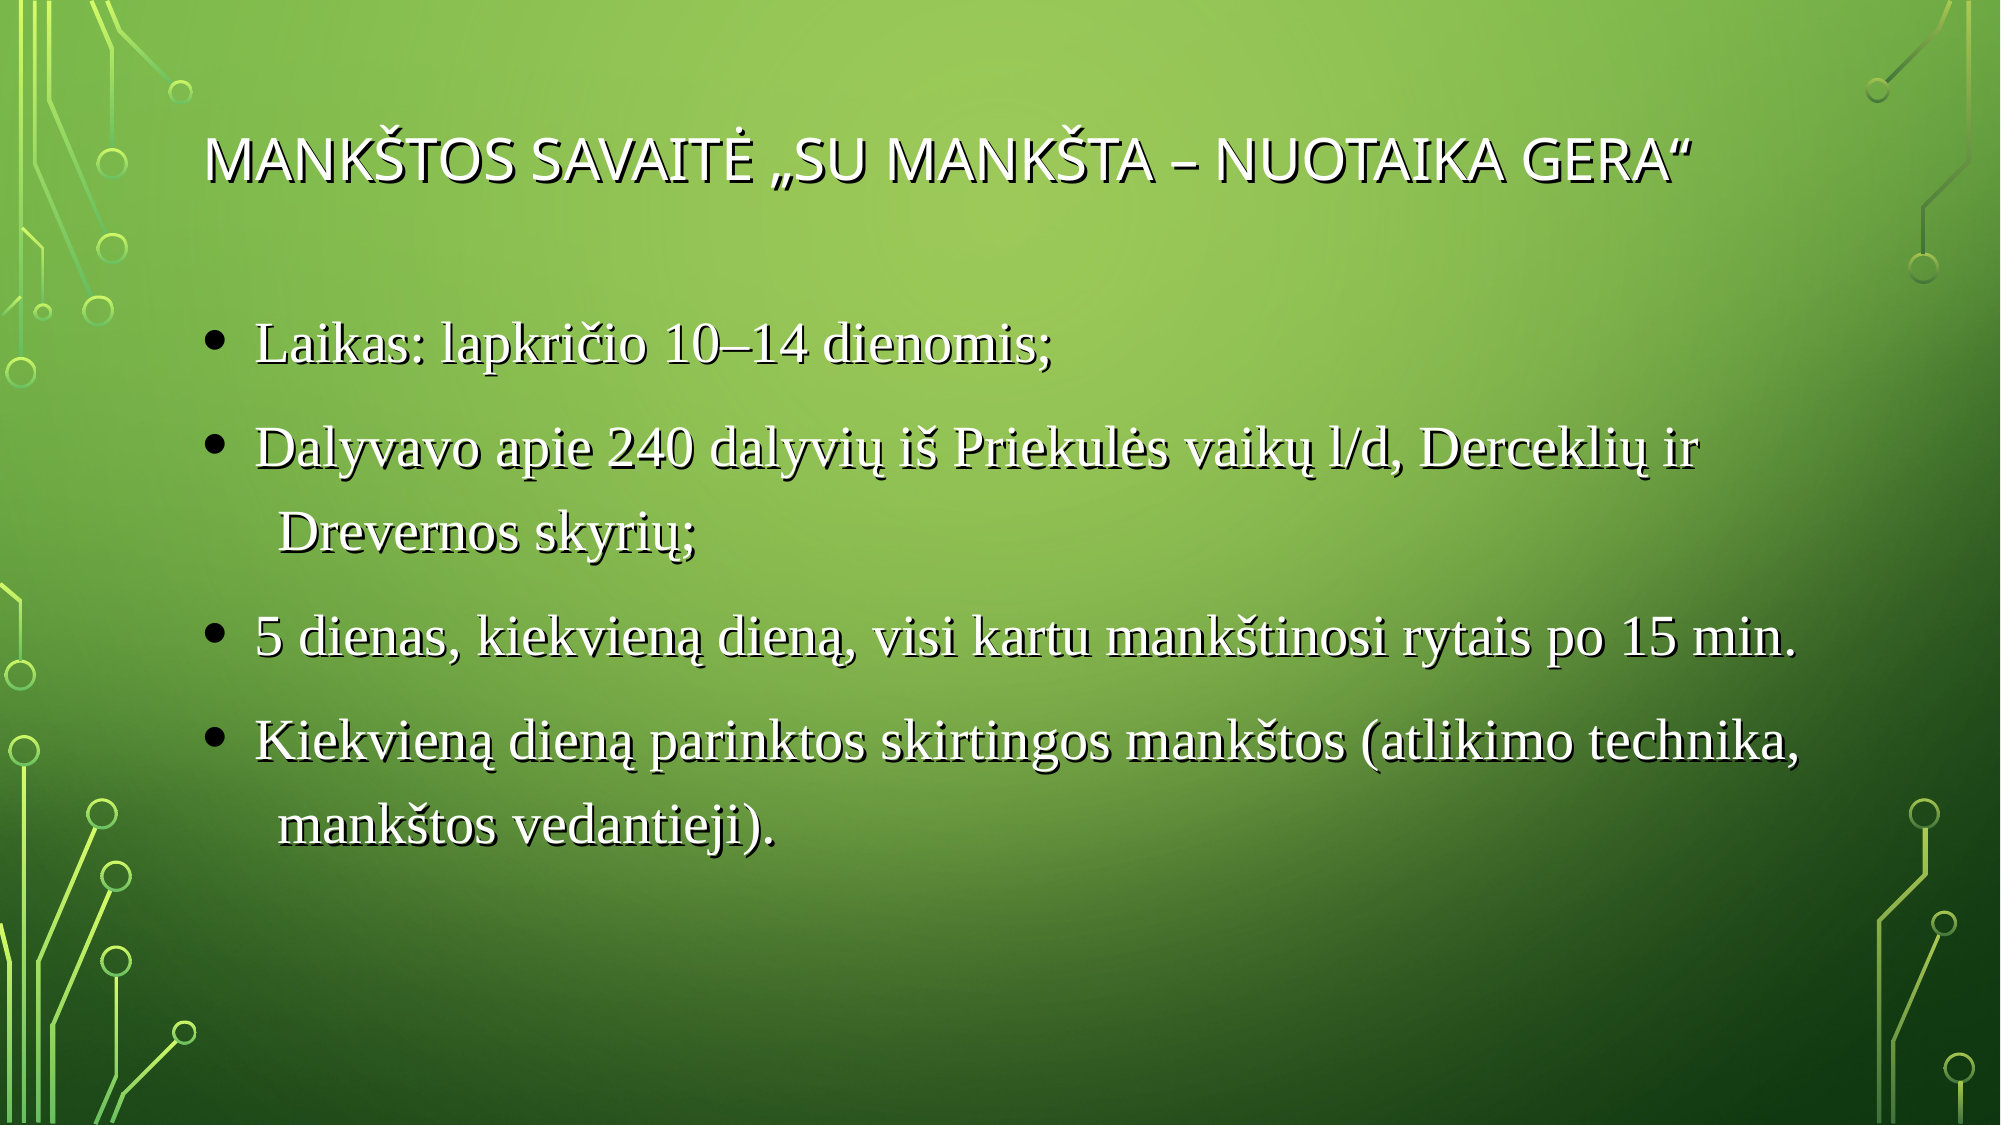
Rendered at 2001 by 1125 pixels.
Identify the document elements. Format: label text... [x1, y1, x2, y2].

title MANKŠTOS SAVAITĖ „SU MANKŠTA – NUOTAIKA GERA“ [187, 101, 1813, 282]
list Laikas: lapkričio 10–14 dienomis; Dalyvavo apie 240 dalyvių iš Priekulės vaikų l/d, Derceklių ir Drevernos skyrių; 5 dienas, kiekvieną dieną, visi kartu mankštinosi rytais po 15 min. Kiekvieną dieną parinktos skirtingos mankštos (atlikimo technika, mankštos vedantieji). [187, 282, 1857, 951]
